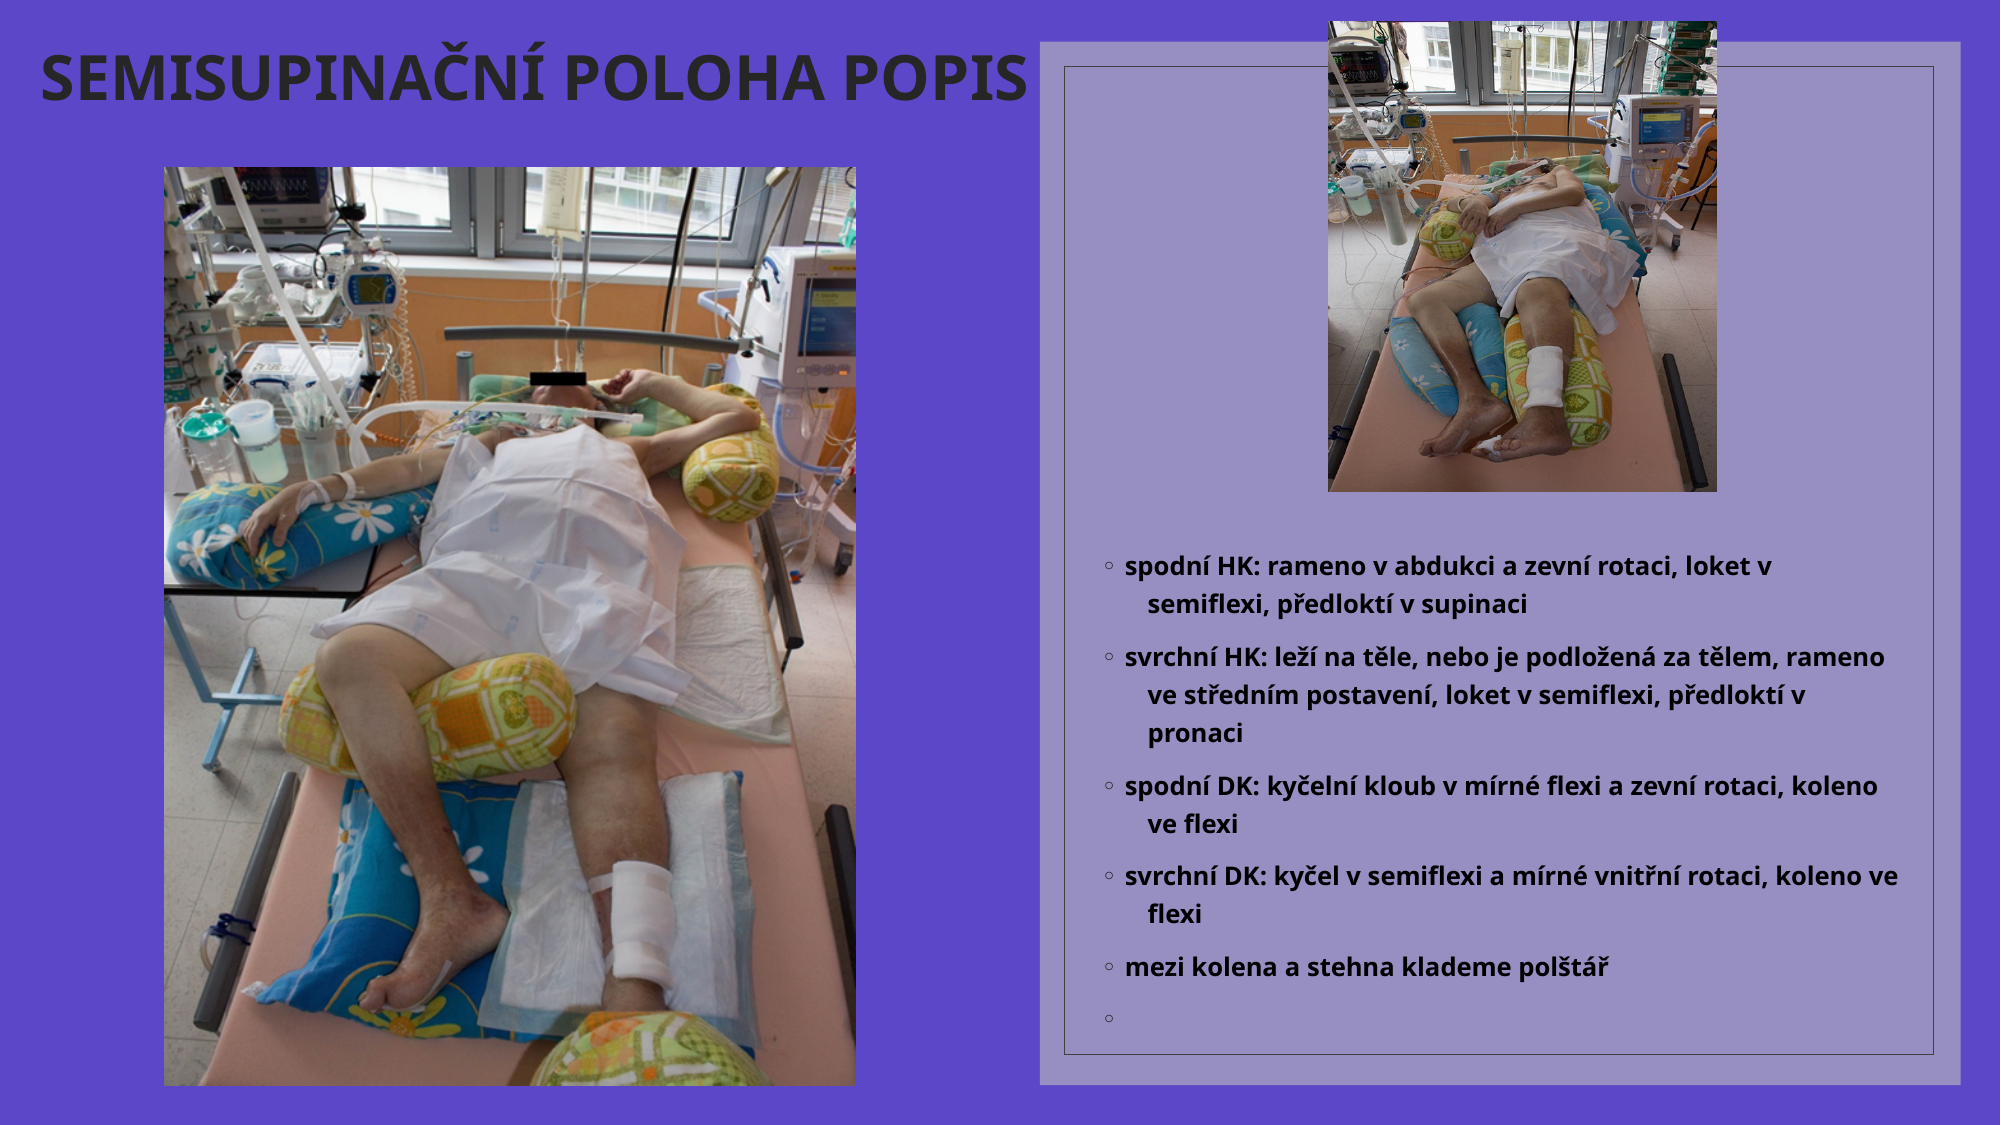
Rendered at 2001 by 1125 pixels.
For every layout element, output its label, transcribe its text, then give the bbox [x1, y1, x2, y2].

text_box [0, 0, 2000, 1125]
list spodní HK: rameno v abdukci a zevní rotaci, loket v semiflexi, předloktí v supinaci svrchní HK: leží na těle, nebo je podložená za tělem, rameno ve středním postavení, loket v semiflexi, předloktí v pronaci spodní DK: kyčelní kloub v mírné flexi a zevní rotaci, koleno ve flexi svrchní DK: kyčel v semiflexi a mírné vnitřní rotaci, koleno ve flexi mezi kolena a stehna klademe polštář [1086, 537, 1915, 998]
picture [164, 167, 856, 1086]
title SEMISUPINAČNÍ POLOHA POPIS [25, 0, 1146, 155]
picture [1328, 21, 1717, 492]
text_box [1065, 67, 1933, 1054]
